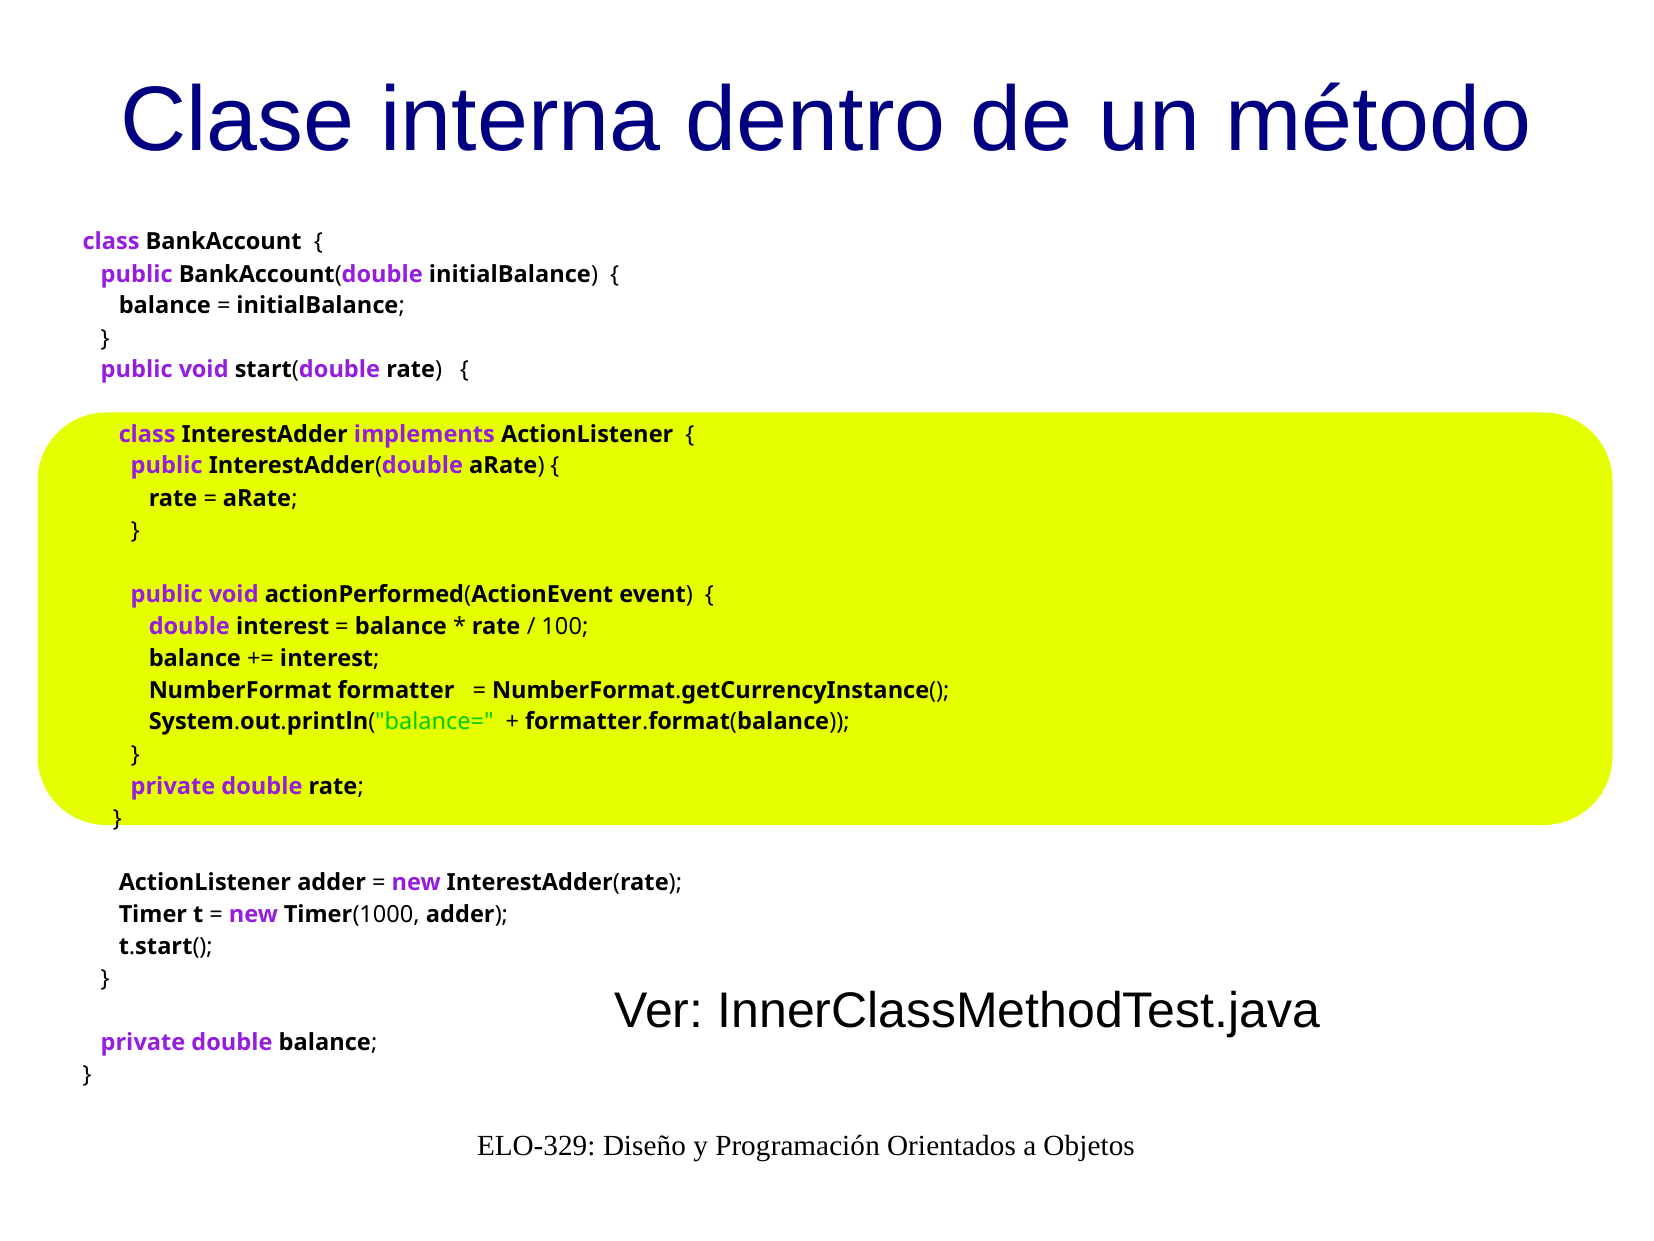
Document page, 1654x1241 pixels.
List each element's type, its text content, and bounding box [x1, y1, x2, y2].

text_box [37, 416, 82, 821]
text_box Ver: InnerClassMethodTest.java [600, 975, 1651, 1052]
list class BankAccount { public BankAccount(double initialBalance) { balance = initialBalance; } public void start(double rate) { class InterestAdder implements ActionListener { public InterestAdder(double aRate) { rate = aRate; } public void actionPerformed(ActionEvent event) { double interest = balance * rate / 100; balance += interest; NumberFormat formatter = NumberFormat.getCurrencyInstance(); System.out.println("balance=" + formatter.format(balance)); } private double rate; } ActionListener adder = new InterestAdder(rate); Timer t = new Timer(1000, adder); t.start(); } private double balance; } [82, 225, 1571, 1126]
text_box [1571, 418, 1613, 820]
title Clase interna dentro de un método [82, 49, 1571, 188]
